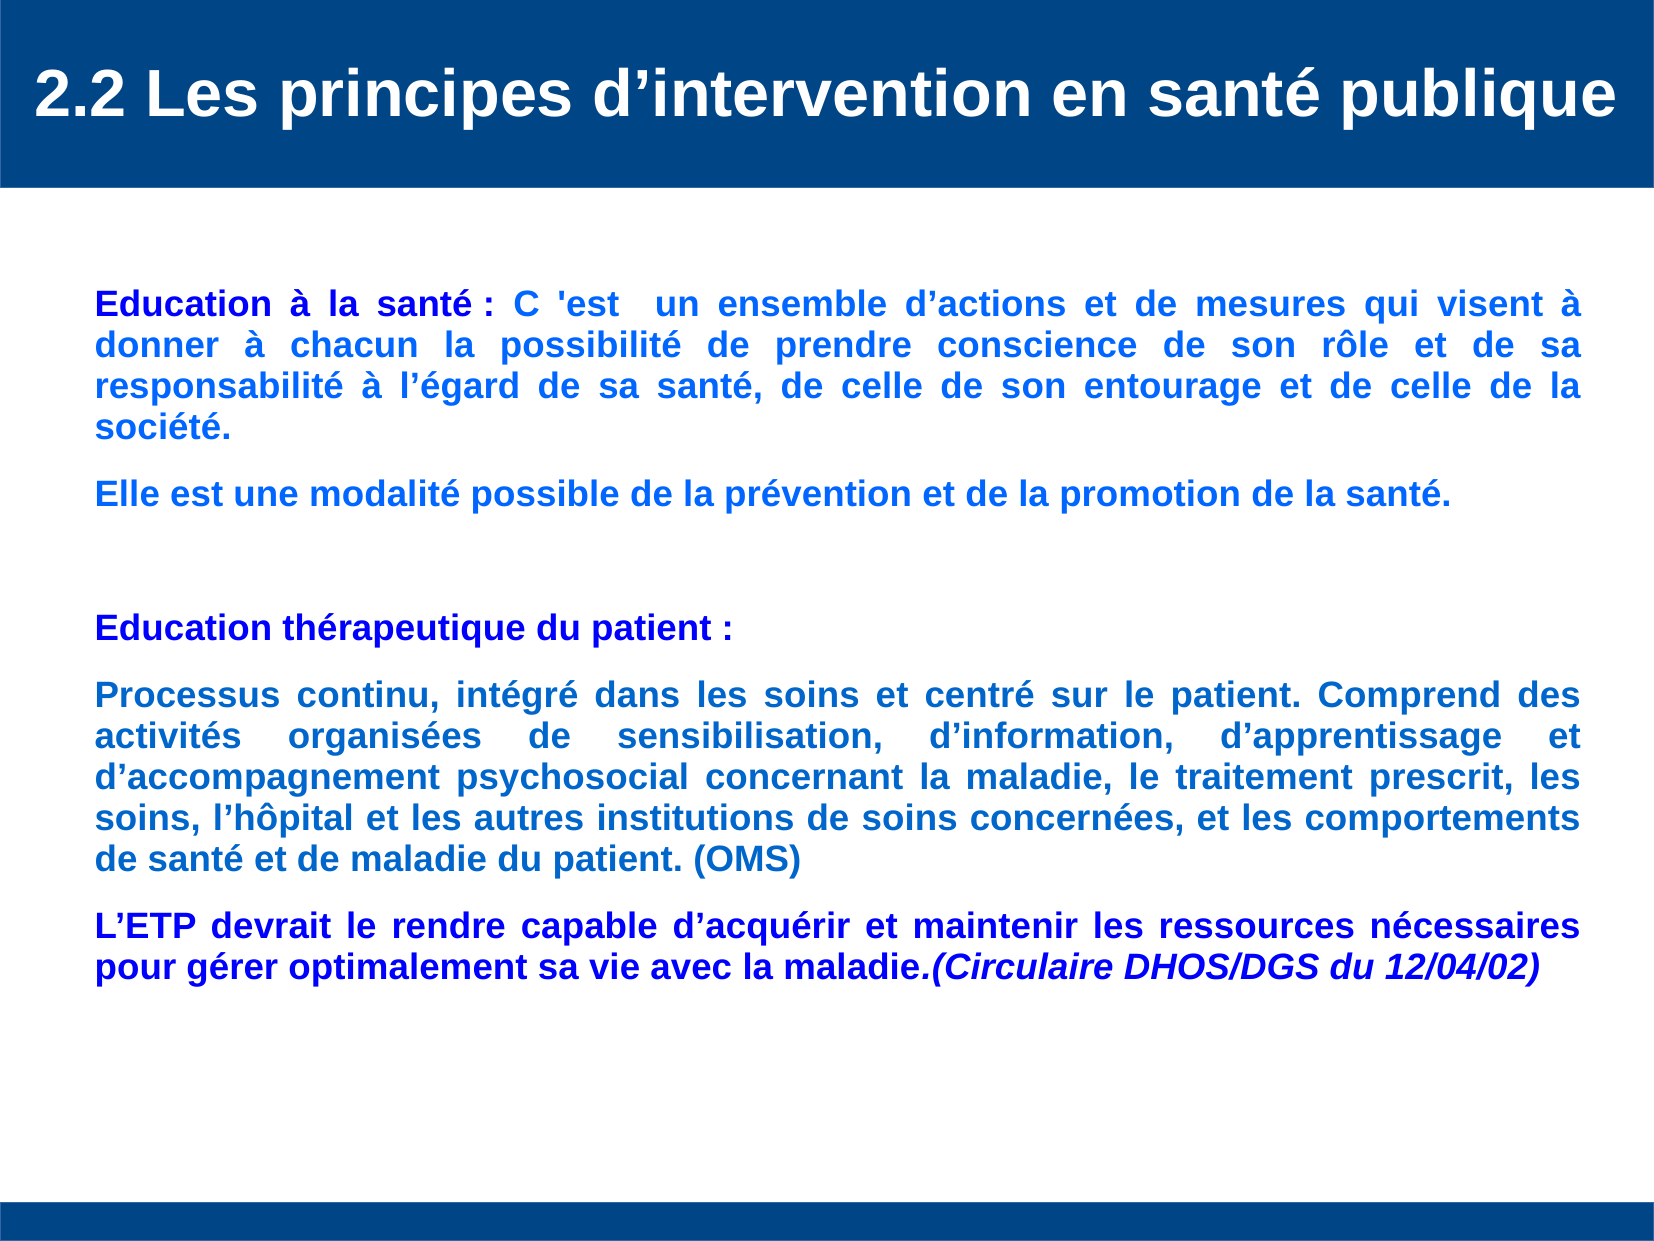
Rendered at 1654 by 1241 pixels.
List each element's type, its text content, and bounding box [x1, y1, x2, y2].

list Education à la santé : C 'est un ensemble d’actions et de mesures qui visent à donner à chacun la possibilité de prendre conscience de son rôle et de sa responsabilité à l’égard de sa santé, de celle de son entourage et de celle de la société. Elle est une modalité possible de la prévention et de la promotion de la santé. Education thérapeutique du patient : Processus continu, intégré dans les soins et centré sur le patient. Comprend des activités organisées de sensibilisation, d’information, d’apprentissage et d’accompagnement psychosocial concernant la maladie, le traitement prescrit, les soins, l’hôpital et les autres institutions de soins concernées, et les comportements de santé et de maladie du patient. (OMS) L’ETP devrait le rendre capable d’acquérir et maintenir les ressources nécessaires pour gérer optimalement sa vie avec la maladie.(Circulaire DHOS/DGS du 12/04/02) [94, 283, 1583, 1003]
title 2.2 Les principes d’intervention en santé publique [0, 0, 1654, 188]
